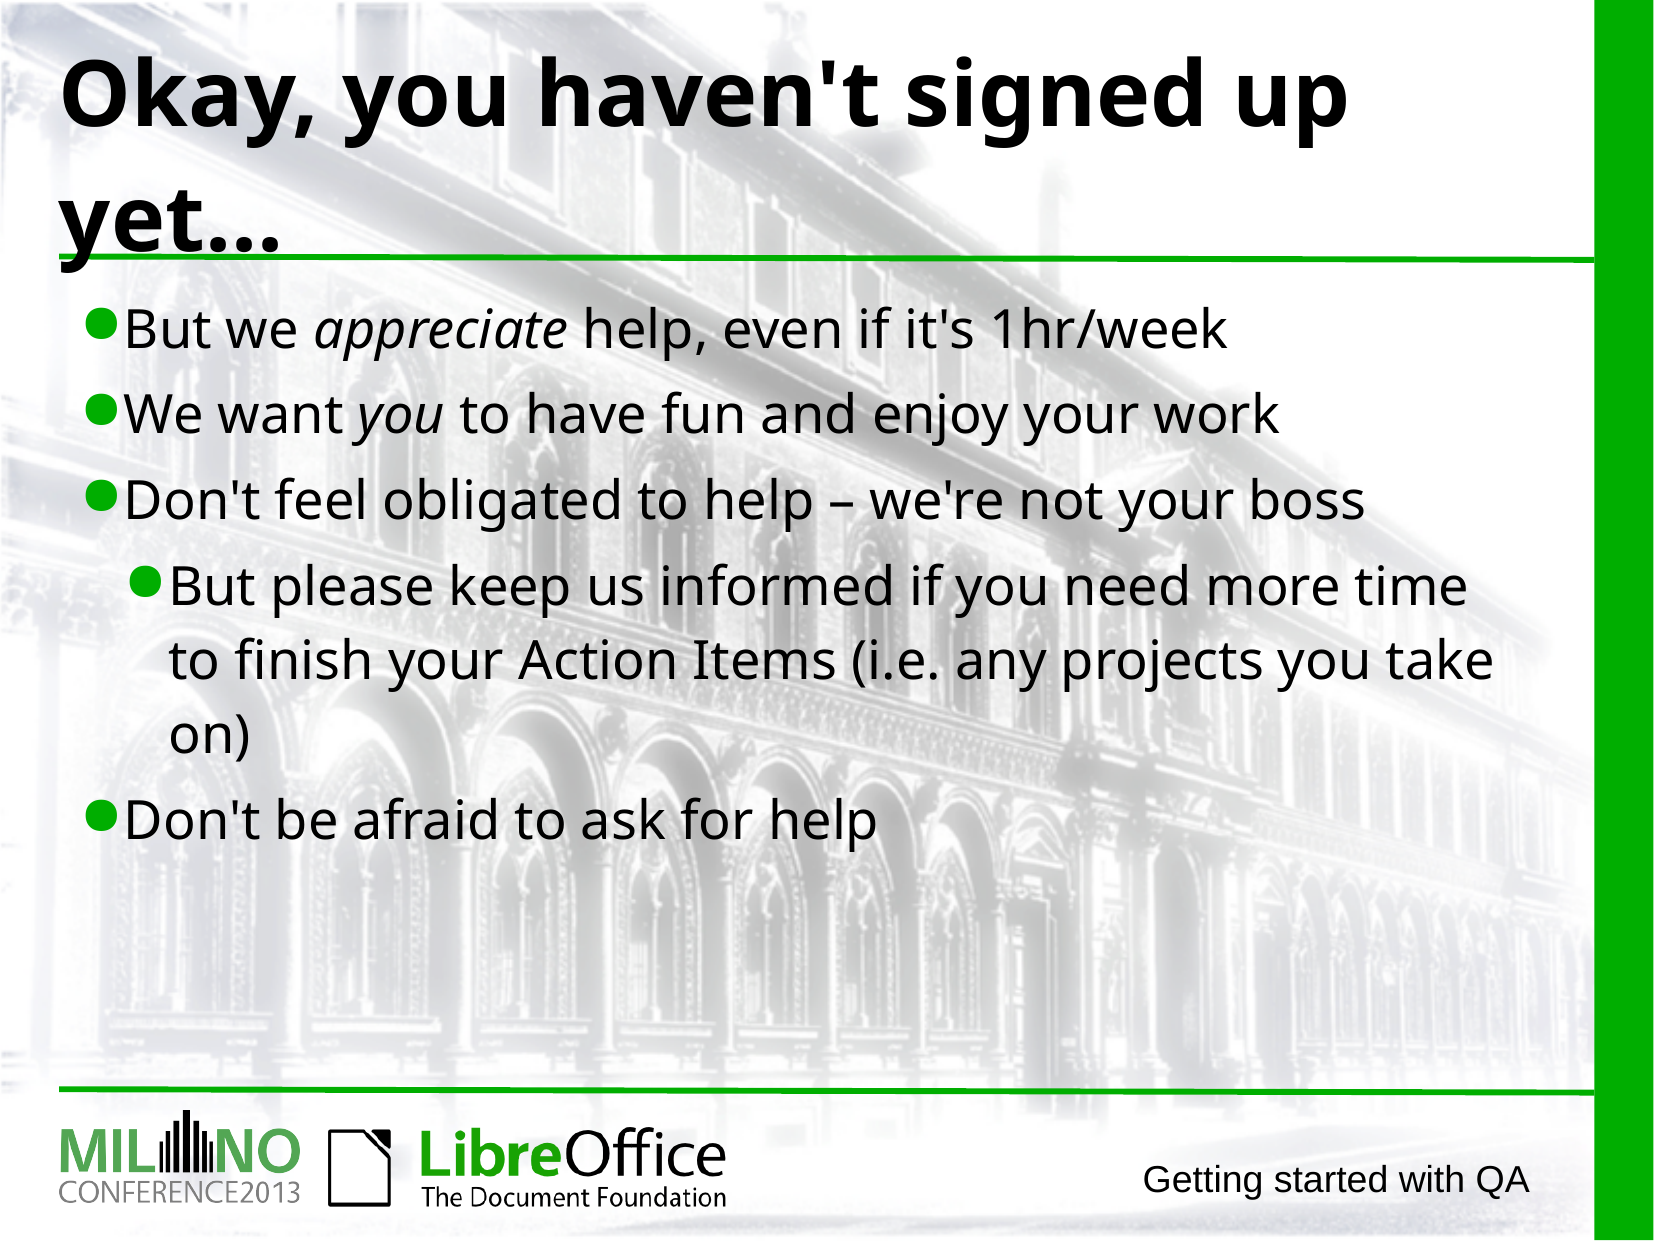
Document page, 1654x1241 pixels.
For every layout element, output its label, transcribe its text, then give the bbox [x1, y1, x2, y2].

list But we appreciate help, even if it's 1hr/week We want you to have fun and enjoy your work Don't feel obligated to help – we're not your boss But please keep us informed if you need more time to finish your Action Items (i.e. any projects you take on) Don't be afraid to ask for help [35, 290, 1524, 1010]
picture [0, 1, 1594, 1241]
title Okay, you haven't signed up yet... [59, 49, 1548, 257]
